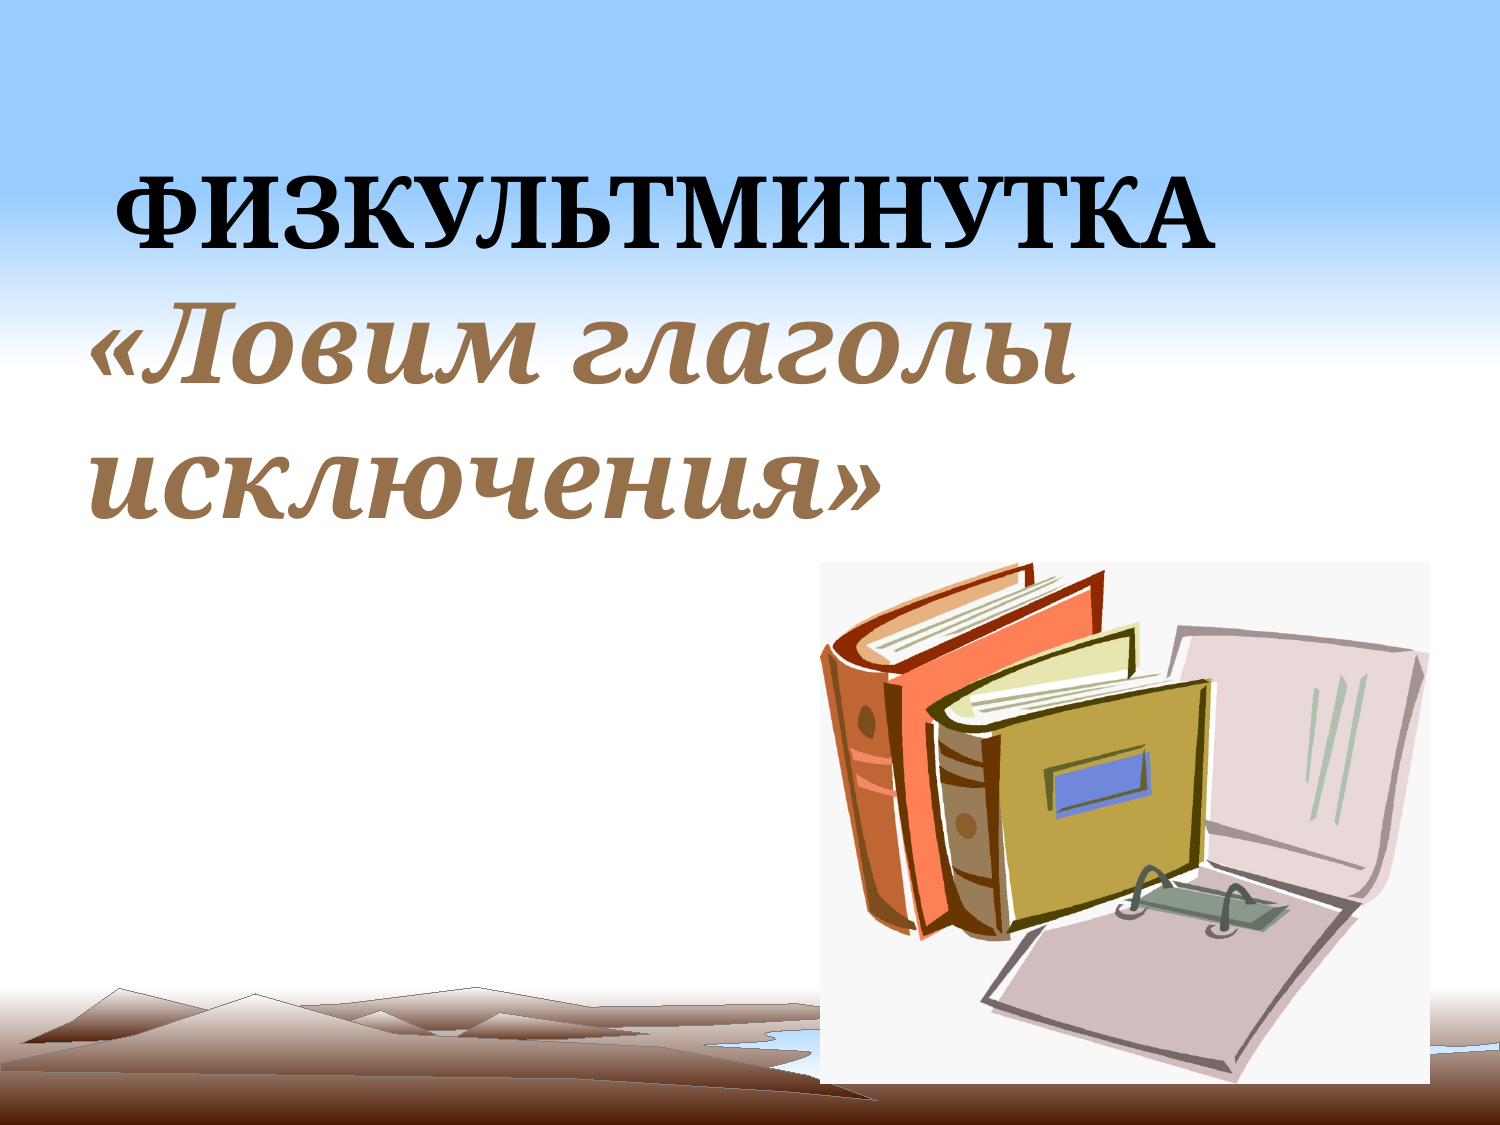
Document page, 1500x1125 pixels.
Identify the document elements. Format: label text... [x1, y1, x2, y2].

picture [820, 562, 1430, 1084]
text_box ФИЗКУЛЬТМИНУТКА «Ловим глаголы исключения» [70, 128, 1383, 549]
